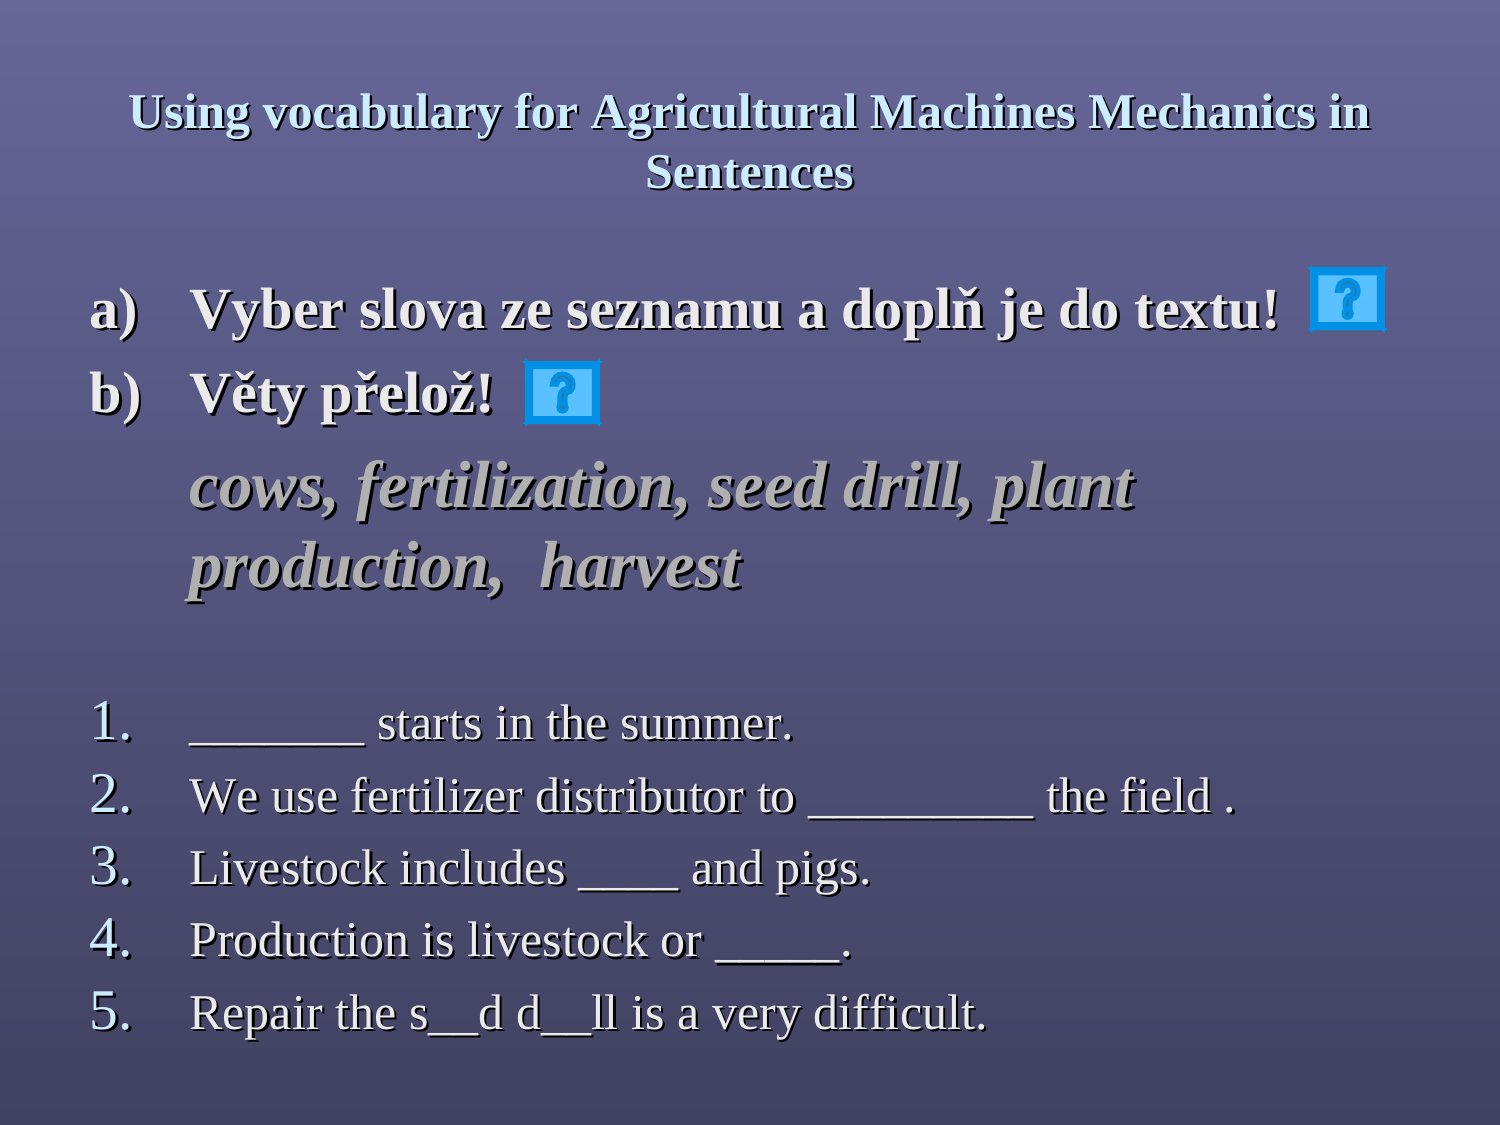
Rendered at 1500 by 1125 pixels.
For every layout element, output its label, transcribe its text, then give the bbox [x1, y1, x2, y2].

title Using vocabulary for Agricultural Machines Mechanics in Sentences [74, 44, 1425, 233]
list a) Vyber slova ze seznamu a doplň je do textu! b) Věty přelož! cows, fertilization, seed drill, plant production, harvest _______ starts in the summer. We use fertilizer distributor to _________ the field . Livestock includes ____ and pigs. Production is livestock or _____. Repair the s__d d__ll is a very difficult. [74, 262, 1425, 1048]
text_box [529, 363, 598, 422]
text_box [1313, 269, 1383, 329]
